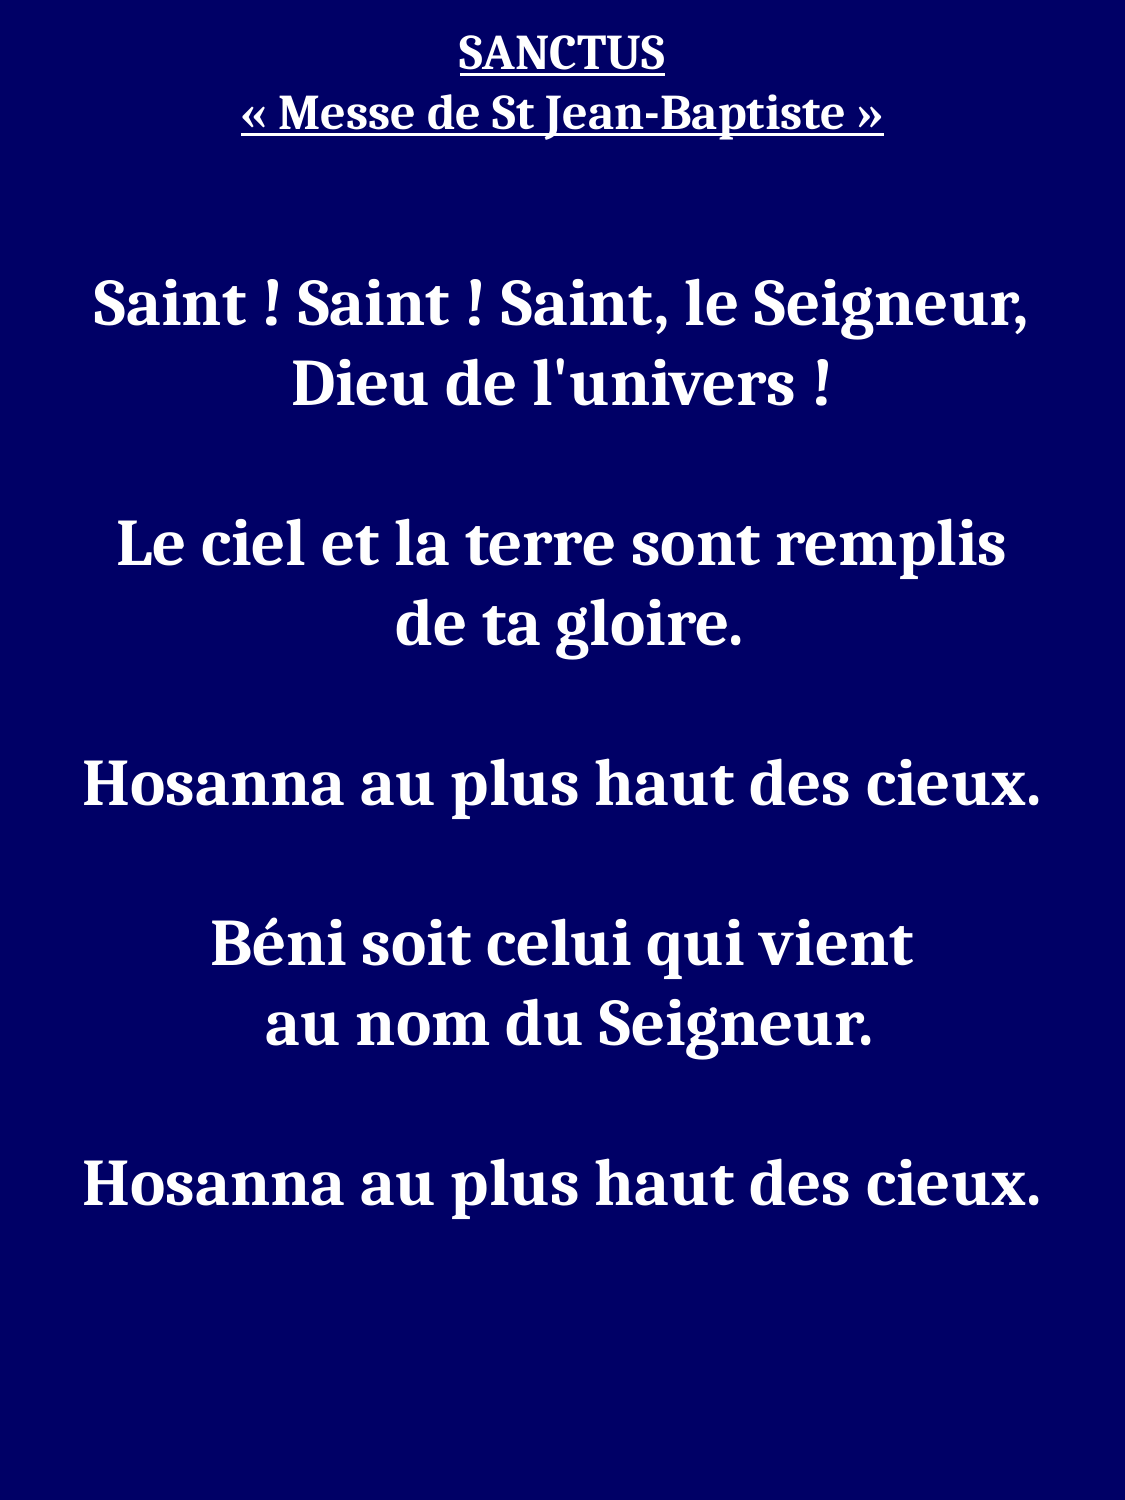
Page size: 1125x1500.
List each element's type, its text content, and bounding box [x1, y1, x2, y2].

text_box SANCTUS « Messe de St Jean-Baptiste » Saint ! Saint ! Saint, le Seigneur, Dieu de l'univers ! Le ciel et la terre sont remplis de ta gloire. Hosanna au plus haut des cieux. Béni soit celui qui vient au nom du Seigneur. Hosanna au plus haut des cieux. [0, 11, 1125, 1227]
